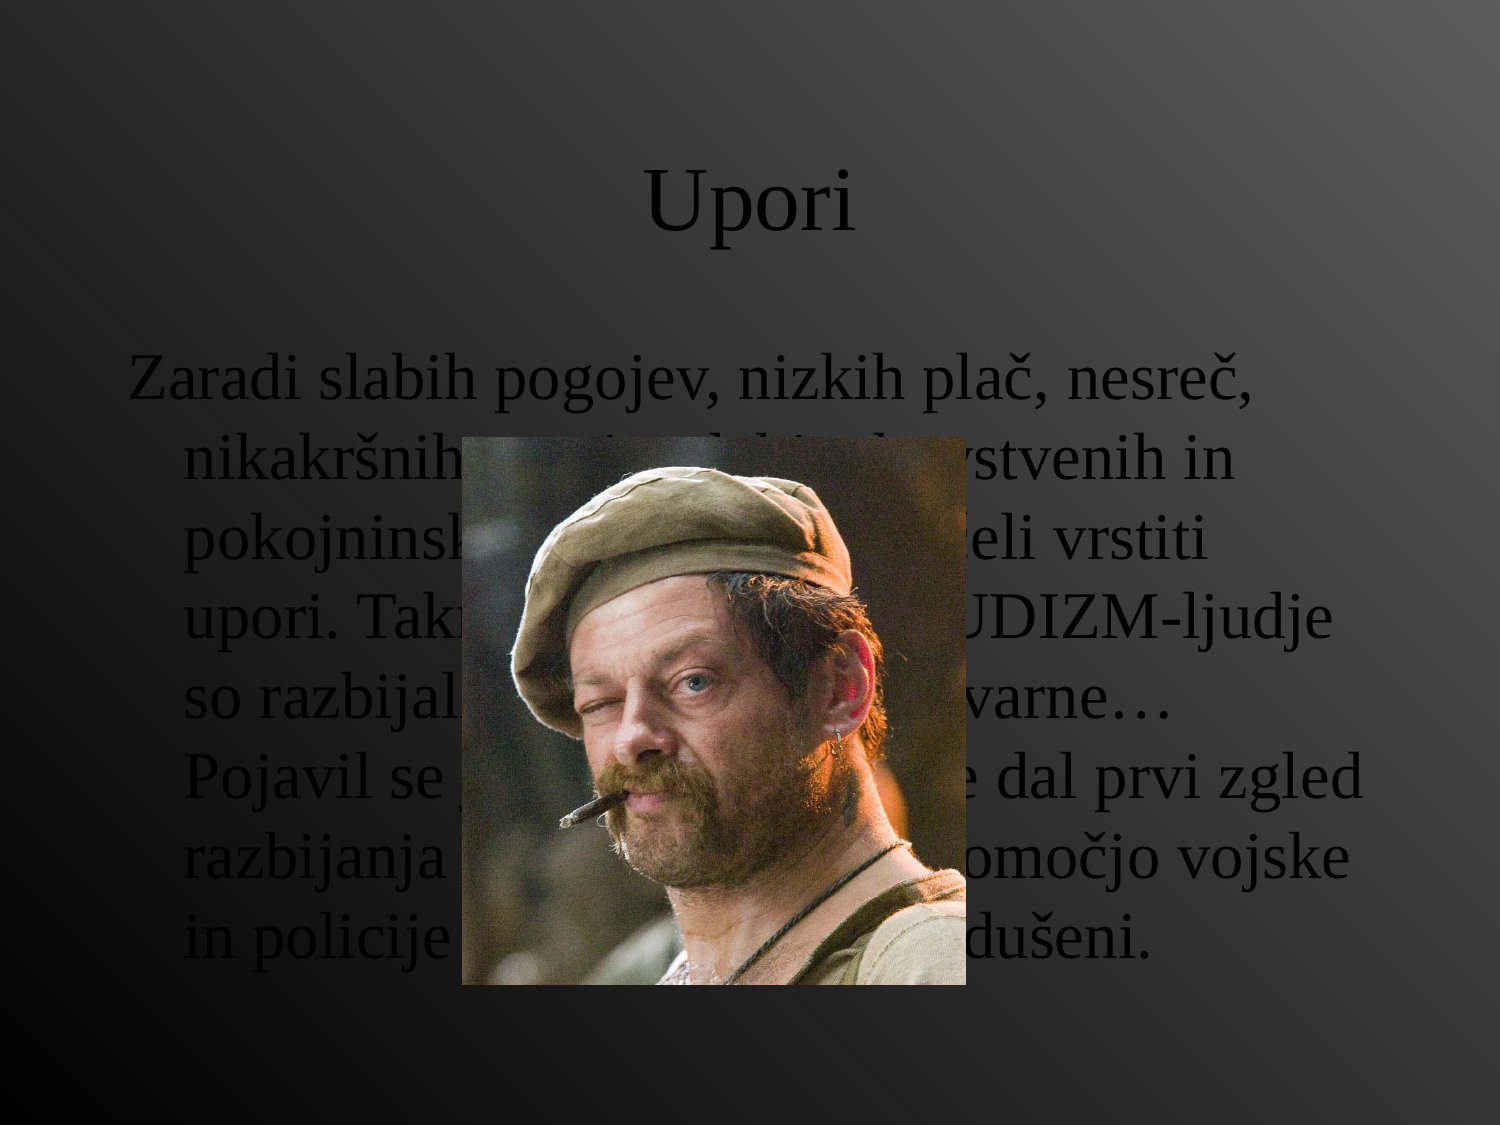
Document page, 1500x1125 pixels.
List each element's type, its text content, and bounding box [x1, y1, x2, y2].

title Upori [112, 99, 1388, 288]
list Zaradi slabih pogojev, nizkih plač, nesreč, nikakršnih pravic, slabi zdravstvenih in pokojninskih pravic so se začeli vrstiti upori. Takrat se je pojavili LUDIZM-ljudje so razbijali stroje, požigali tovarne… Pojavil se je Nedu Ludu, ki je dal prvi zgled razbijanja strojev. Ampak s pomočjo vojske in policije so bili vsi upori zadušeni. [112, 324, 1388, 1000]
picture [462, 437, 966, 985]
